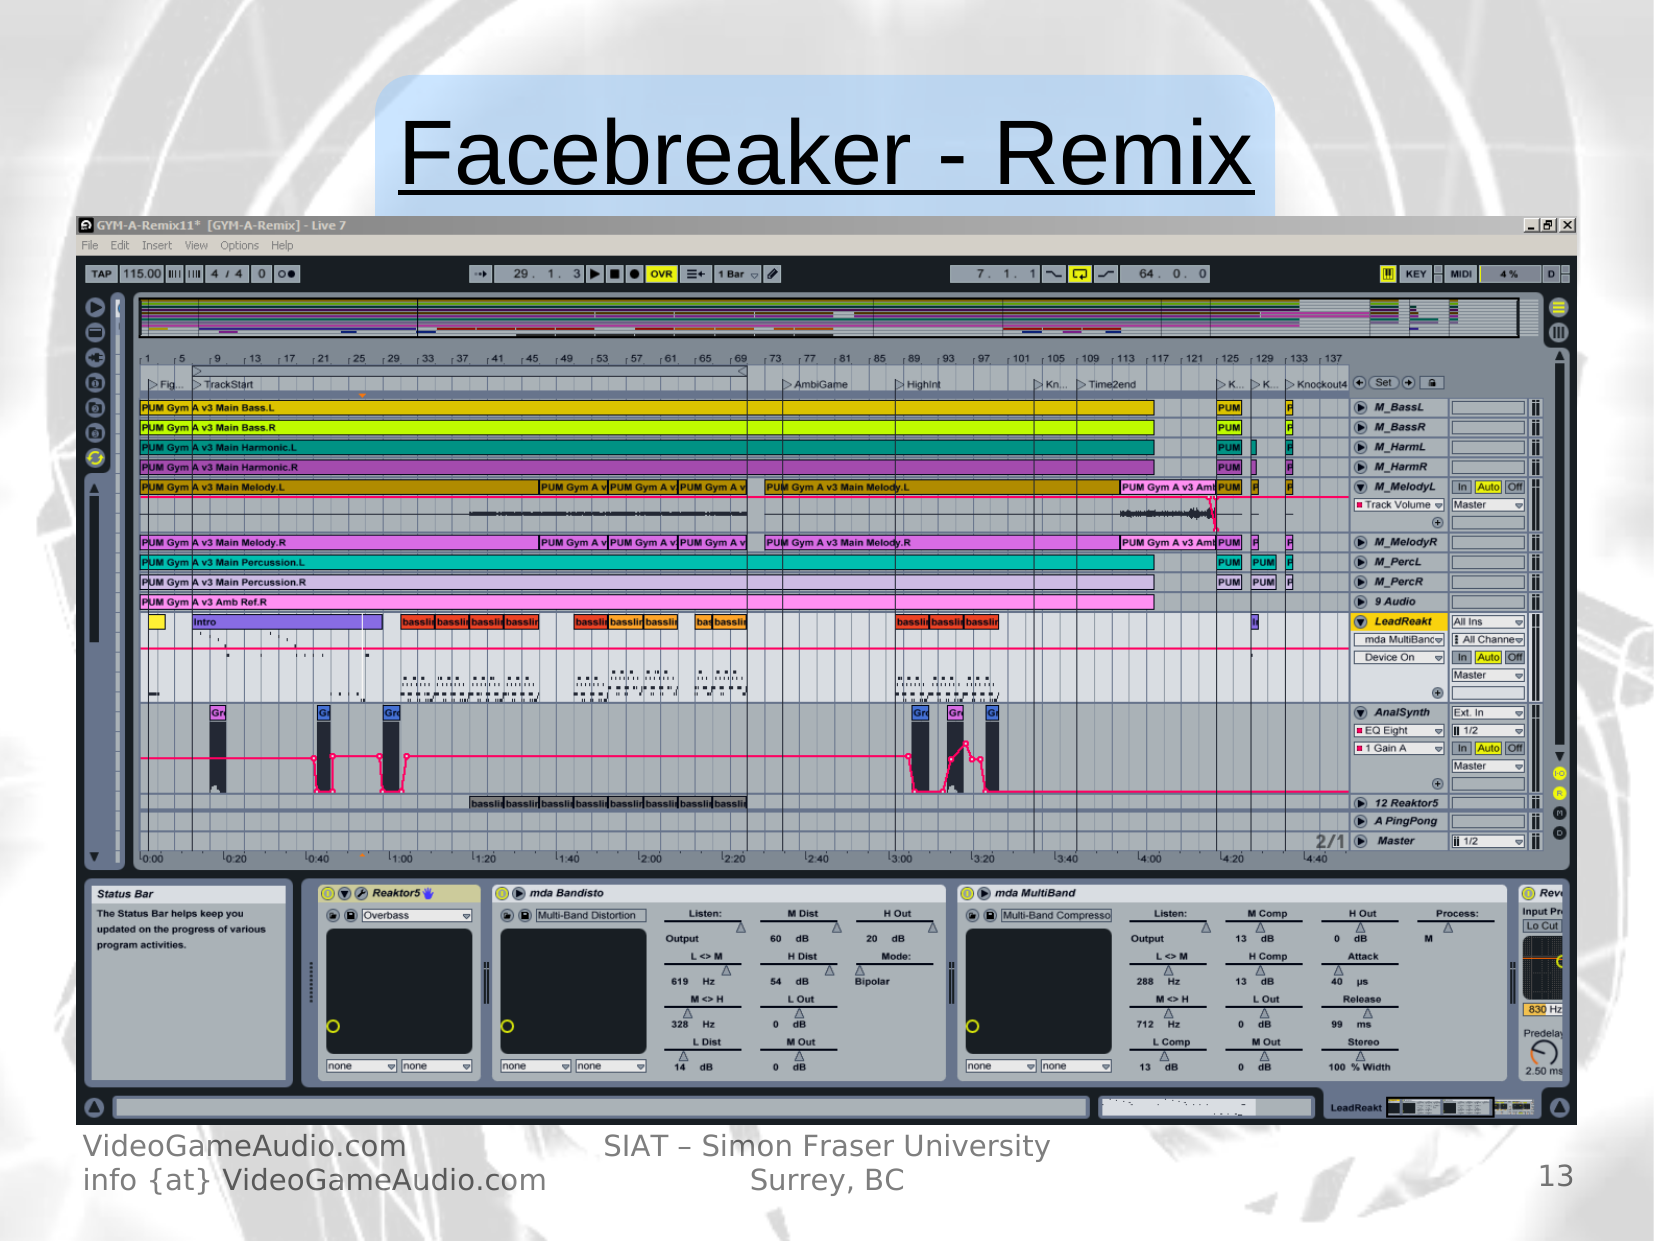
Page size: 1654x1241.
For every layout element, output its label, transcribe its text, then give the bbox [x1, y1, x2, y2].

title Facebreaker - Remix [82, 49, 1571, 216]
picture [0, 0, 1654, 1241]
